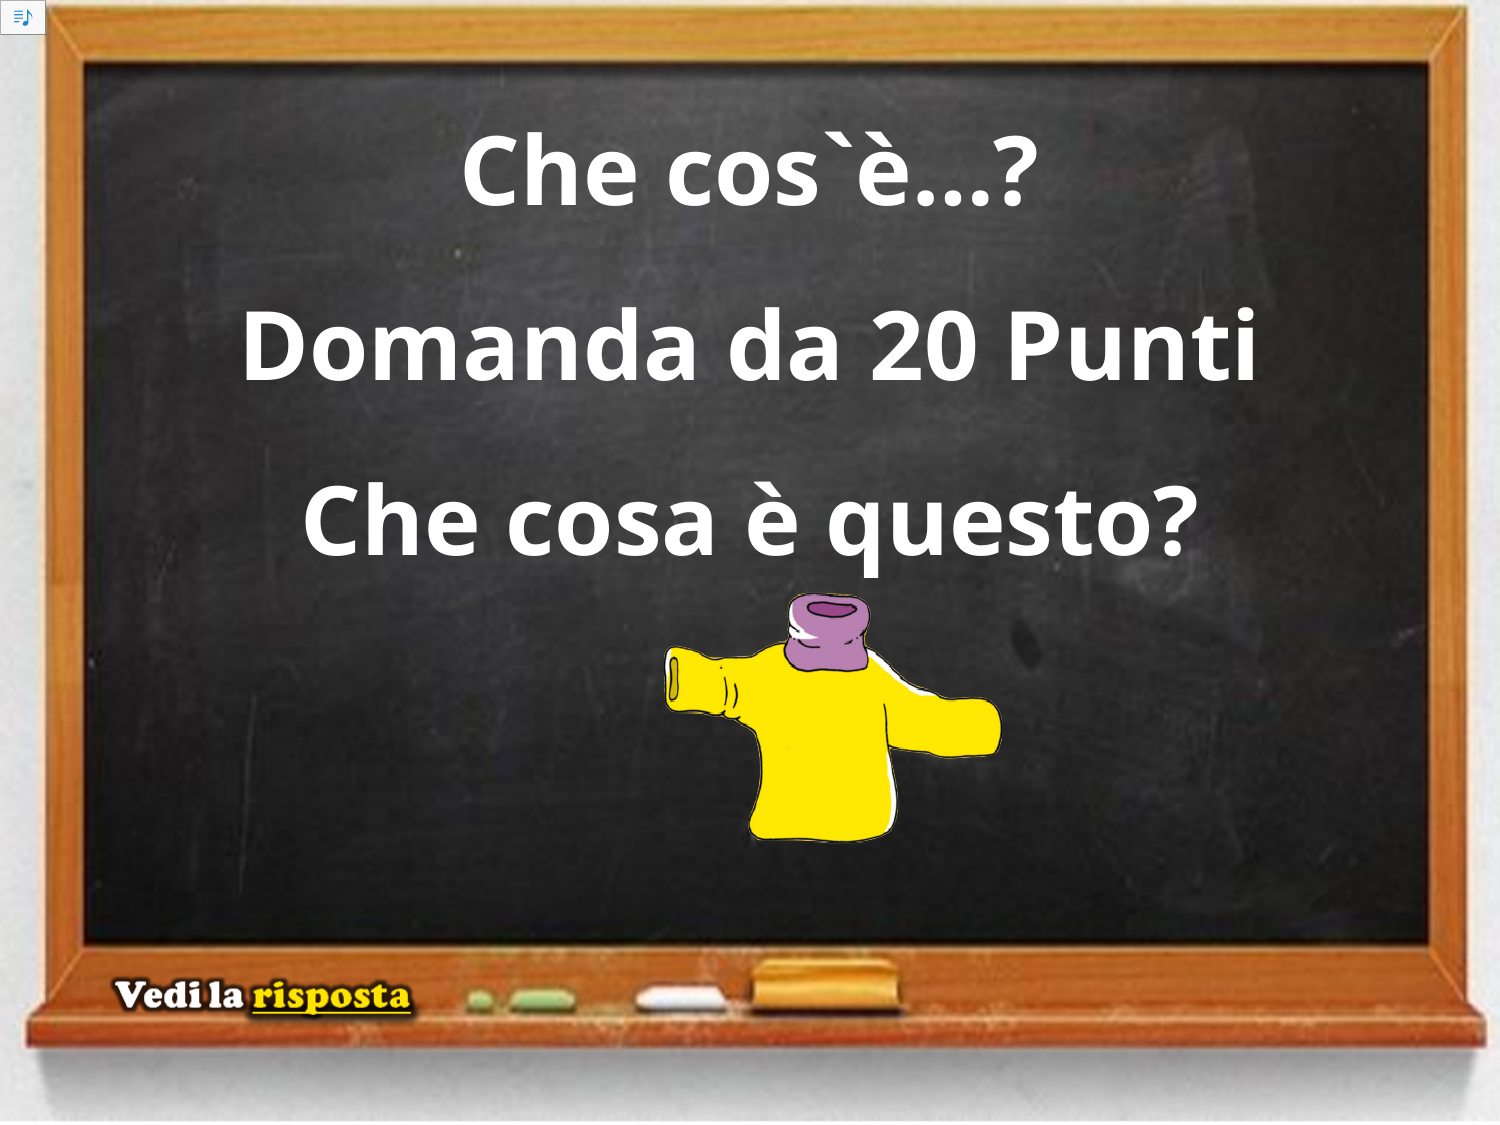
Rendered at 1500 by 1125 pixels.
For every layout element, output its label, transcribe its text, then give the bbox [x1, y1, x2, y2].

text_box [0, 0, 47, 36]
picture [0, 0, 1500, 1125]
text_box Che cos`è…? Domanda da 20 Punti Che cosa è questo? [87, 102, 1413, 933]
